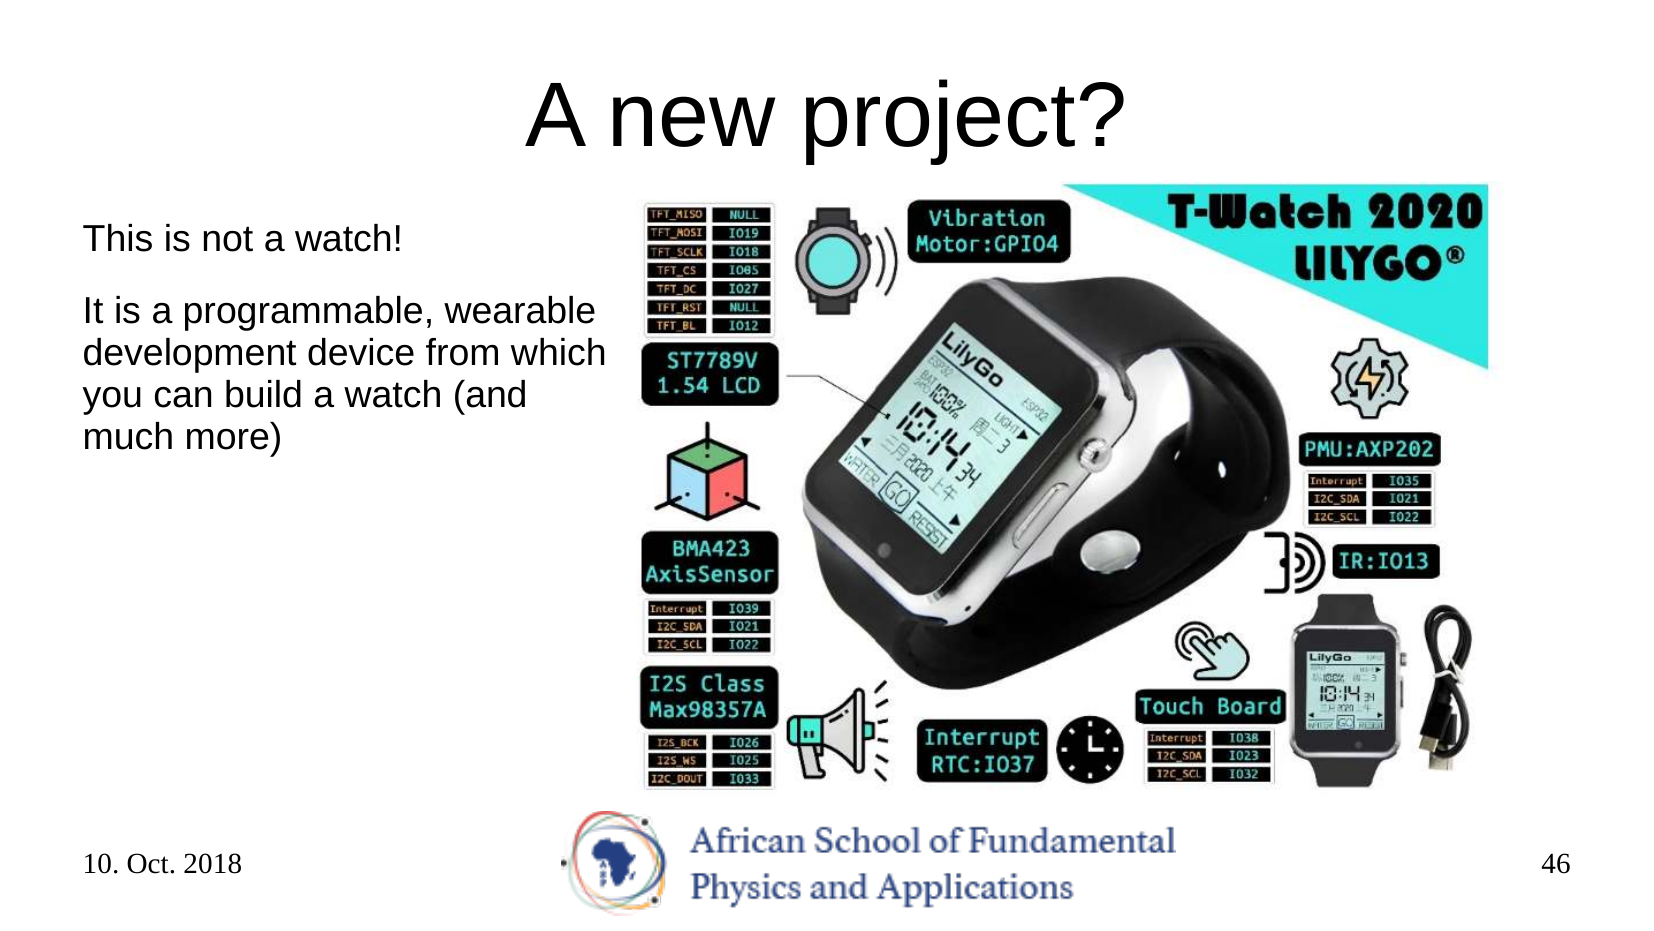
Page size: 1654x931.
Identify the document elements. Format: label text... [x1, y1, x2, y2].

picture [508, 181, 1608, 798]
picture [561, 811, 1176, 916]
list This is not a watch! It is a programmable, wearable development device from which you can build a watch (and much more) [82, 217, 621, 758]
title A new project? [82, 37, 1571, 193]
